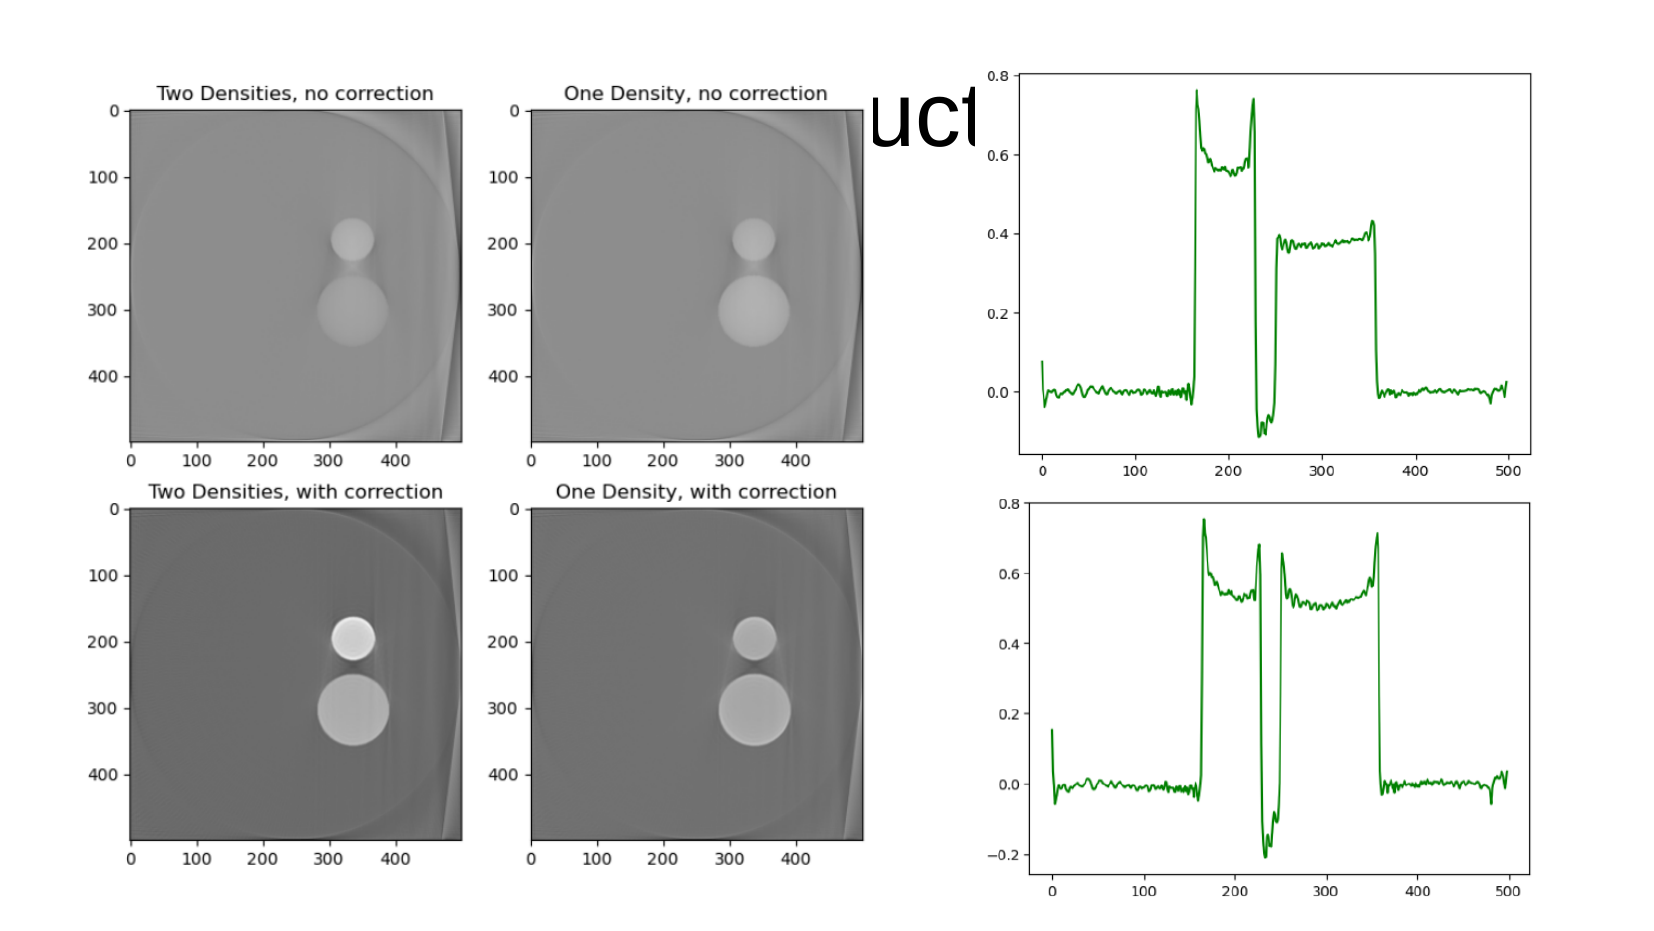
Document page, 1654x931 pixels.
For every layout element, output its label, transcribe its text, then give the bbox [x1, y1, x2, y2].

picture [975, 59, 1538, 908]
picture [75, 74, 873, 879]
title Reconstructions [82, 37, 1571, 193]
